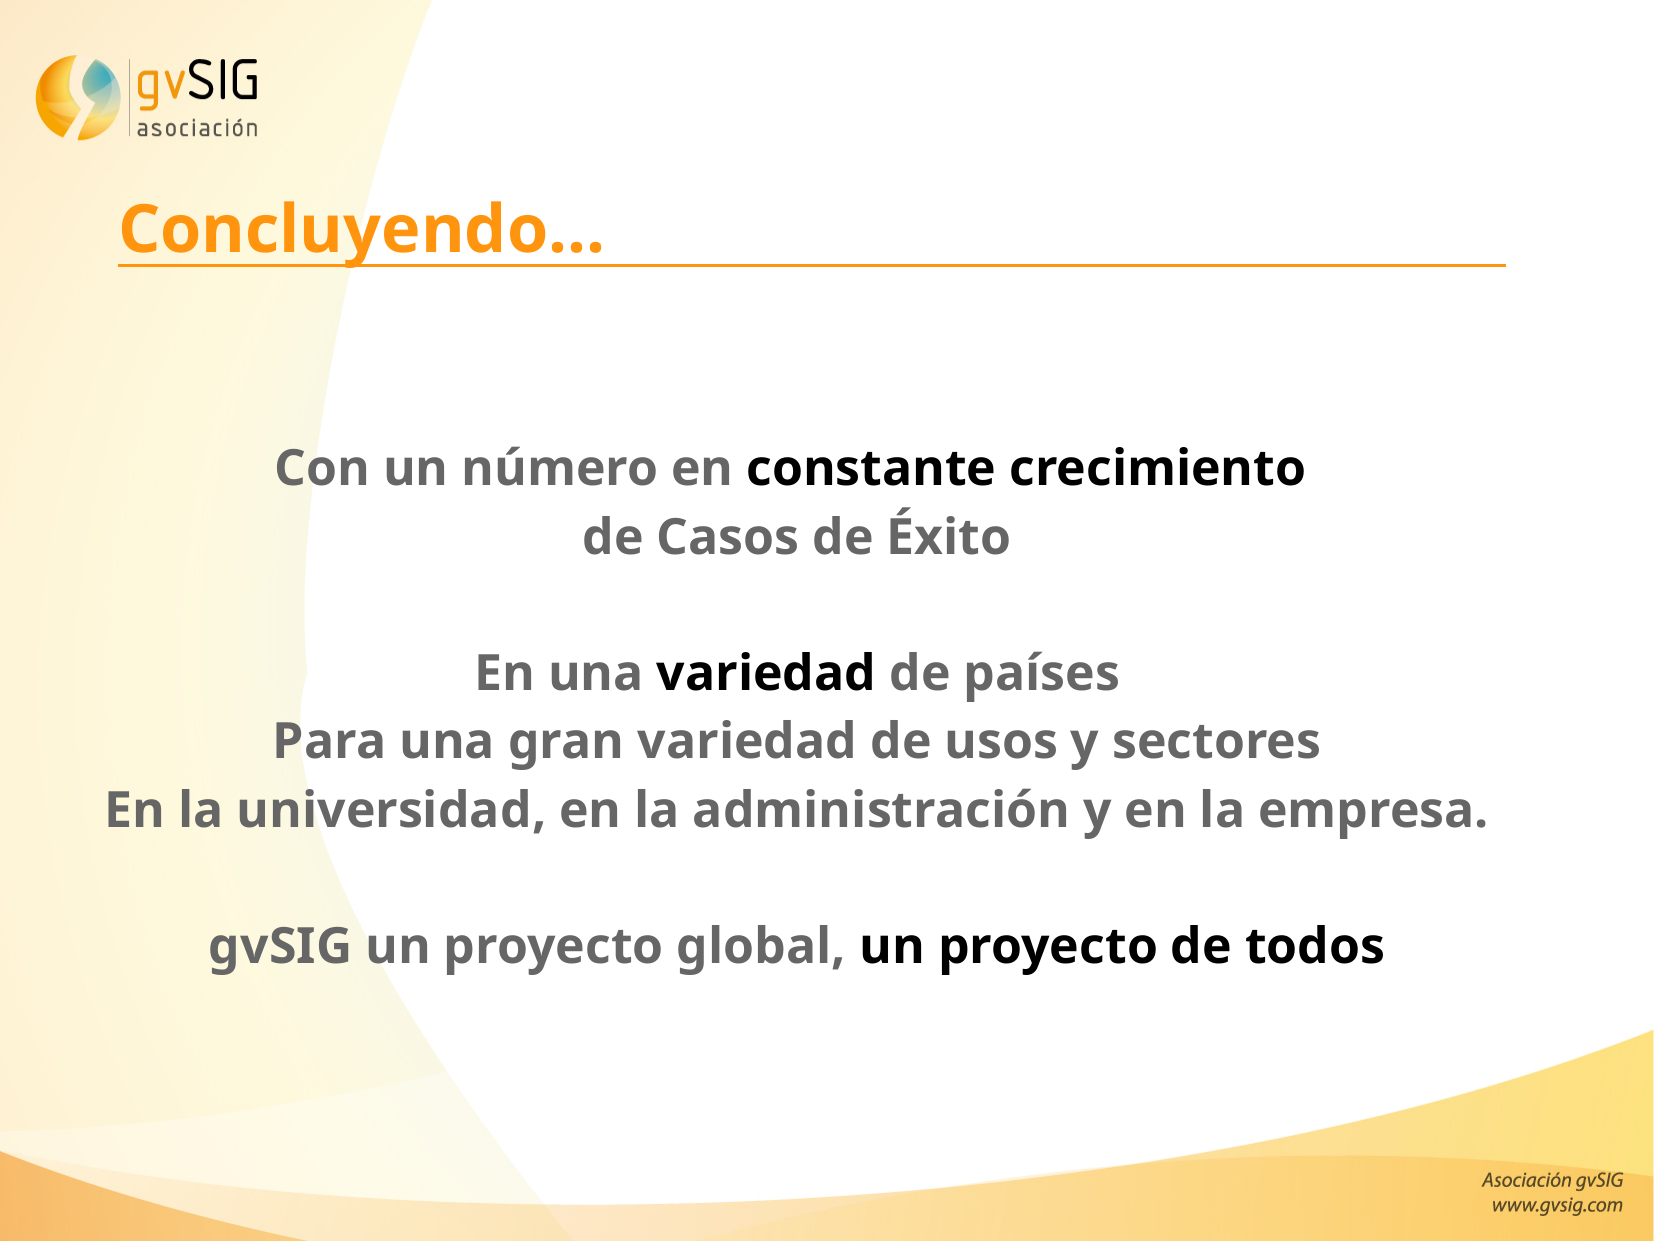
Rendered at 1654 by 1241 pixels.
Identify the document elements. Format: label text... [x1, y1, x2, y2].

title Con un número en constante crecimiento de Casos de Éxito En una variedad de países Para una gran variedad de usos y sectores En la universidad, en la administración y en la empresa. gvSIG un proyecto global, un proyecto de todos [59, 256, 1536, 1223]
title Concluyendo... [118, 177, 1607, 276]
picture [0, 0, 1654, 1241]
